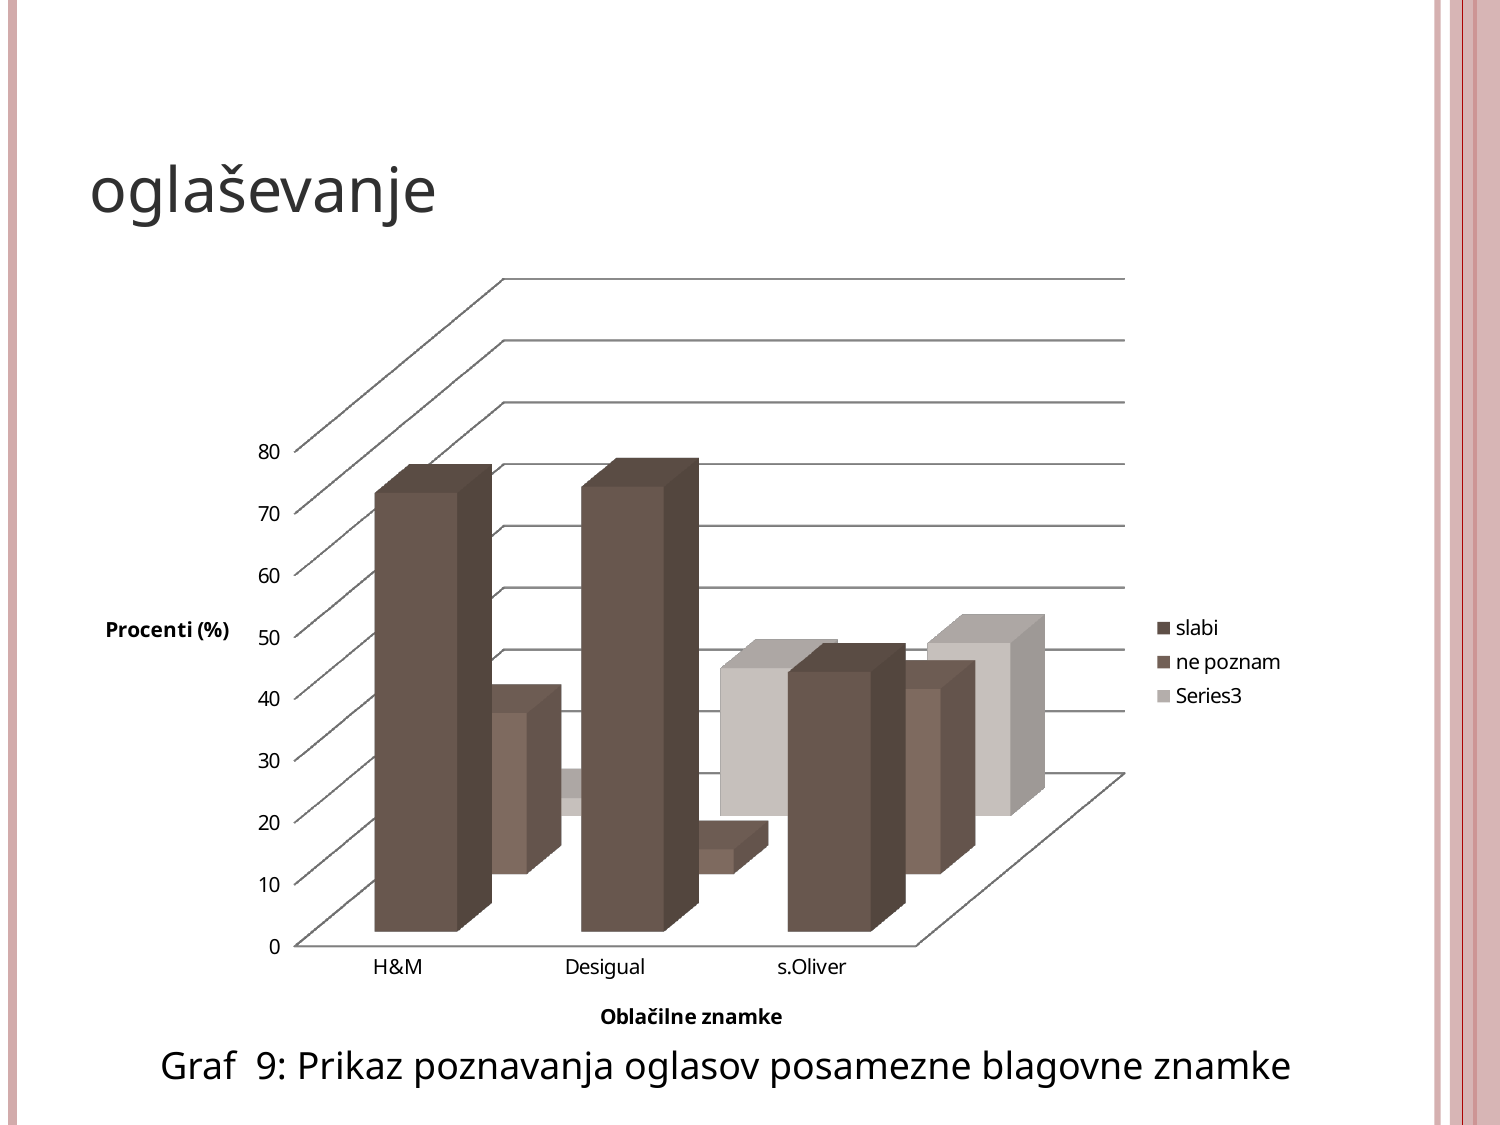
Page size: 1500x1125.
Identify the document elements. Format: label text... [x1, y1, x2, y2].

text_box Graf 9: Prikaz poznavanja oglasov posamezne blagovne znamke [135, 1034, 1317, 1095]
title oglaševanje [75, 45, 1300, 233]
chart [75, 262, 1300, 1062]
